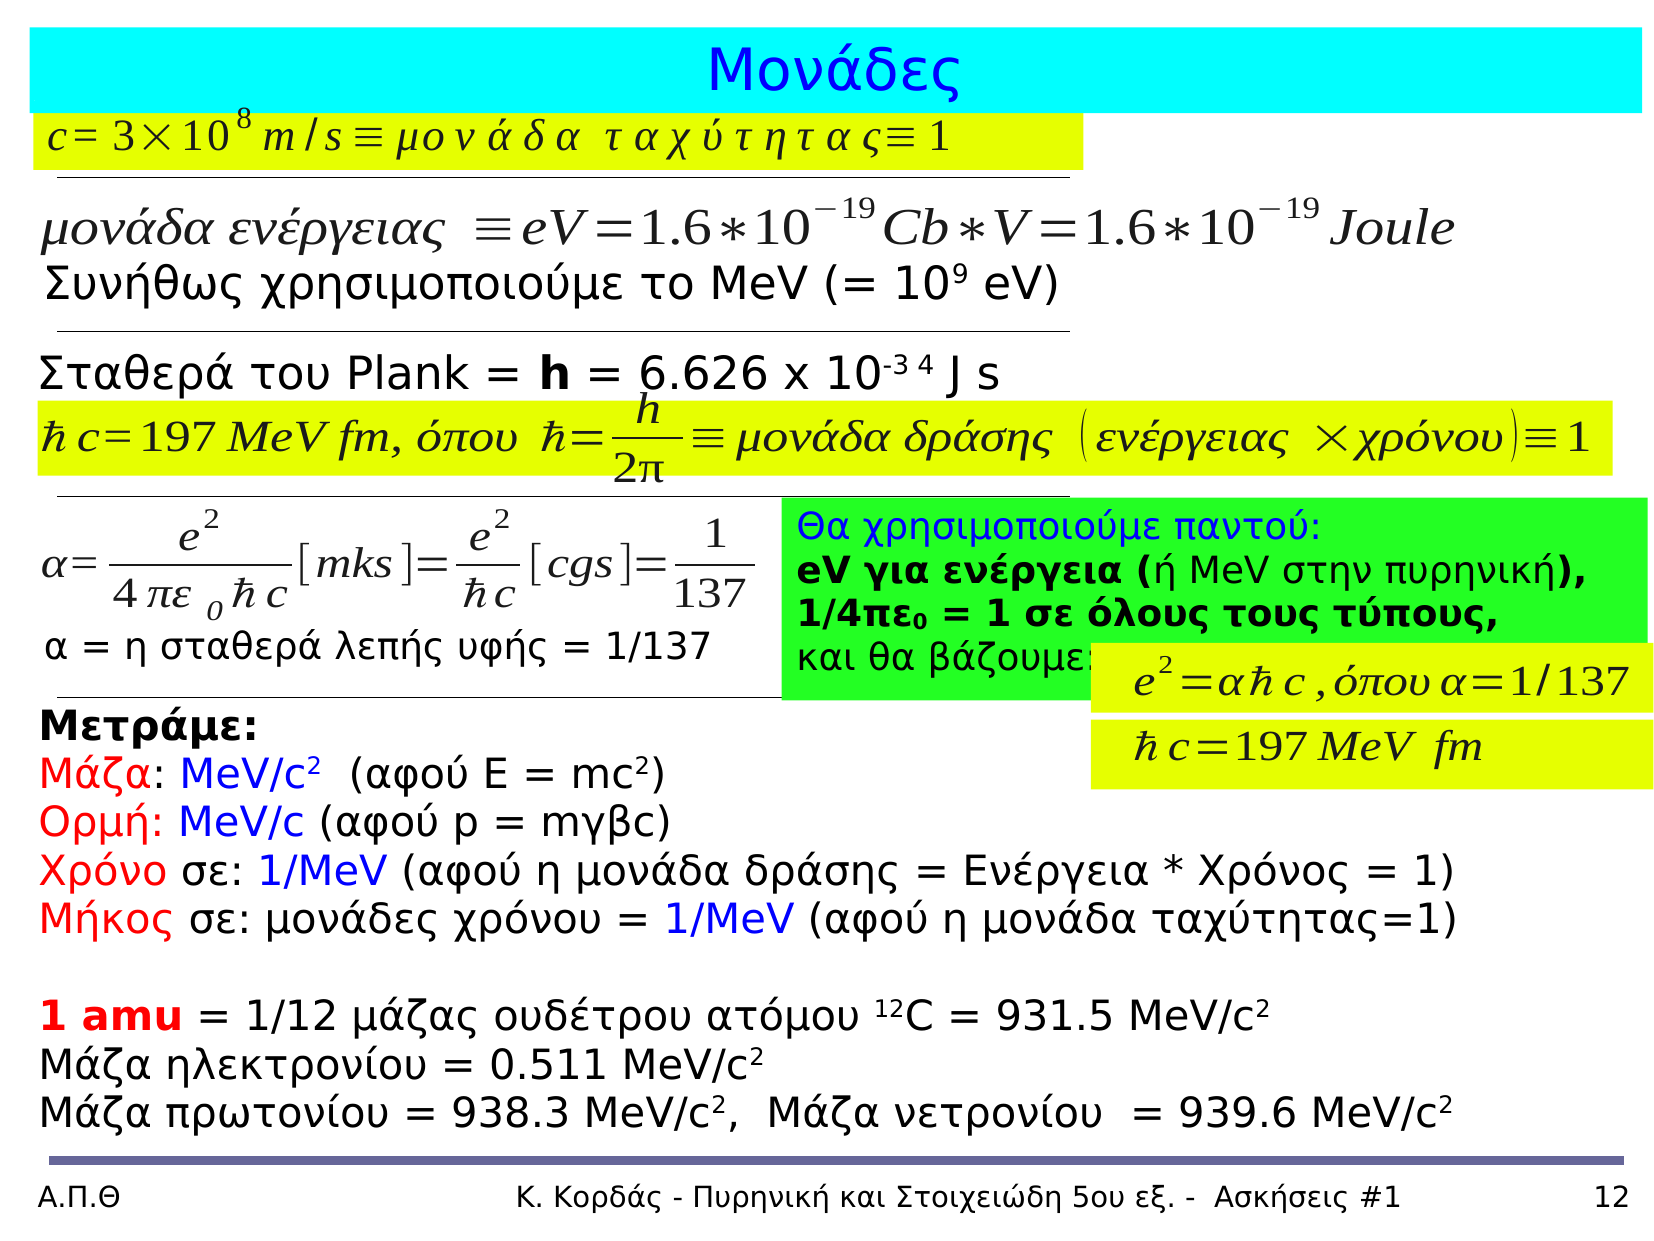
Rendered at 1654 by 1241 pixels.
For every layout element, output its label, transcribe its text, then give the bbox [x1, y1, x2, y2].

text_box α = η σταθερά λεπής υφής = 1/137 [29, 617, 753, 677]
text_box [1090, 719, 1654, 790]
chart [22, 189, 1480, 260]
text_box [983, 114, 1084, 170]
chart [28, 501, 776, 629]
text_box [1609, 400, 1613, 476]
chart [27, 381, 1609, 497]
title Μονάδες [29, 27, 1643, 114]
chart [34, 100, 983, 173]
text_box Σταθερά του Plank = h = 6.626 x 10-3 4 J s [21, 339, 1016, 410]
text_box Μετράμε: Μάζα: MeV/c2 (αφού Ε = mc2) Ορμή: MeV/c (αφού p = mγβc) Χρόνο σε: 1/MeV (αφού η μονάδα δράσης = Ενέργεια * Xρόνος = 1) Μήκος σε: μονάδες χρόνου = 1/MeV (αφού η μονάδα ταχύτητας=1) 1 amu = 1/12 μάζας ουδέτρου ατόμου 12C = 931.5 MeV/c2 Mάζα ηλεκτρονίου = 0.511 MeV/c2 Μάζα πρωτονίου = 938.3 MeV/c2, Μάζα νετρονίου = 939.6 MeV/c2 [23, 693, 1639, 1154]
text_box [1090, 642, 1654, 713]
text_box Συνήθως χρησιμοποιούμε το MeV (= 109 eV) [27, 249, 1453, 319]
text_box Θα χρησιμοποιούμε παντού: eV για ενέργεια (ή MeV στην πυρηνική), 1/4πε0 = 1 σε όλους τους τύπους, και θα βάζουμε: [781, 497, 1648, 701]
chart [1120, 649, 1647, 708]
chart [1120, 720, 1502, 773]
